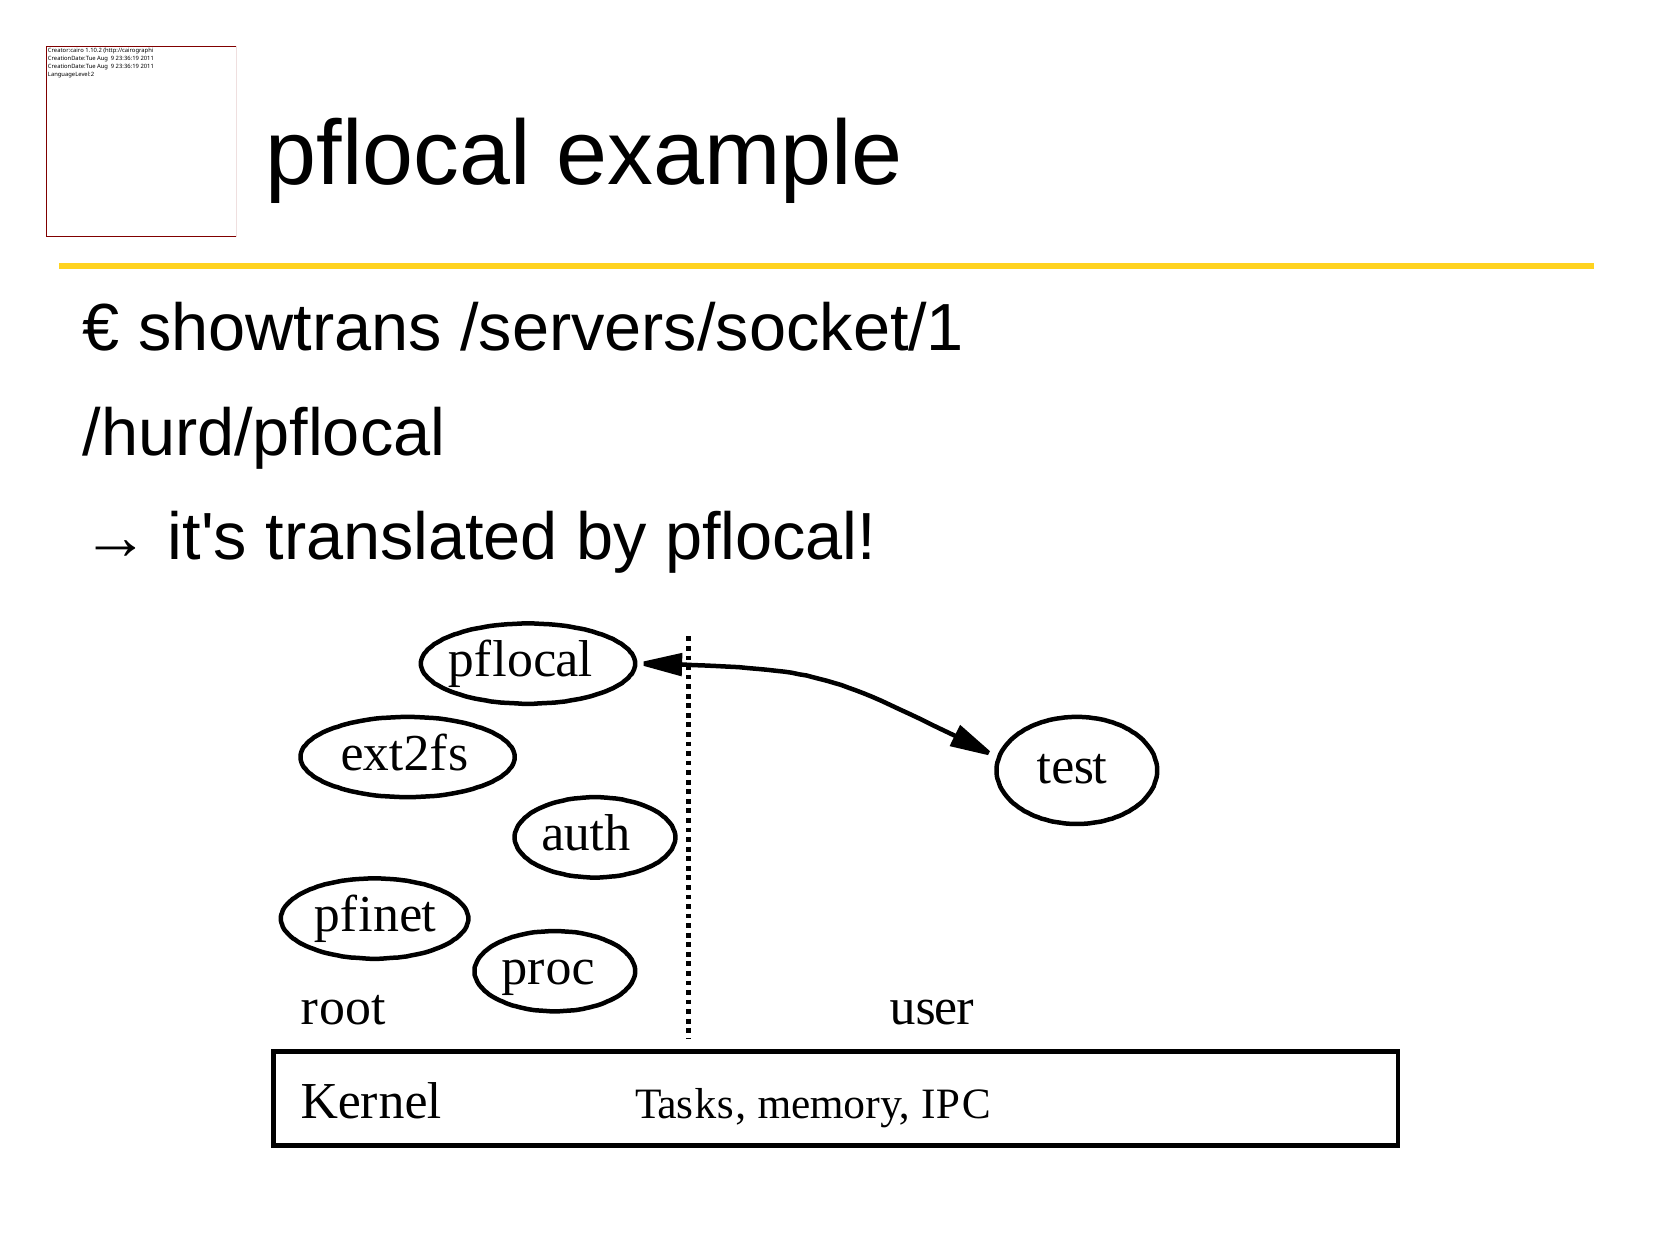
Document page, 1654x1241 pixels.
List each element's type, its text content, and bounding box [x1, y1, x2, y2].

title pflocal example [265, 49, 1571, 257]
picture [255, 606, 1417, 1164]
list € showtrans /servers/socket/1 /hurd/pflocal → it's translated by pflocal! [82, 290, 1571, 1152]
